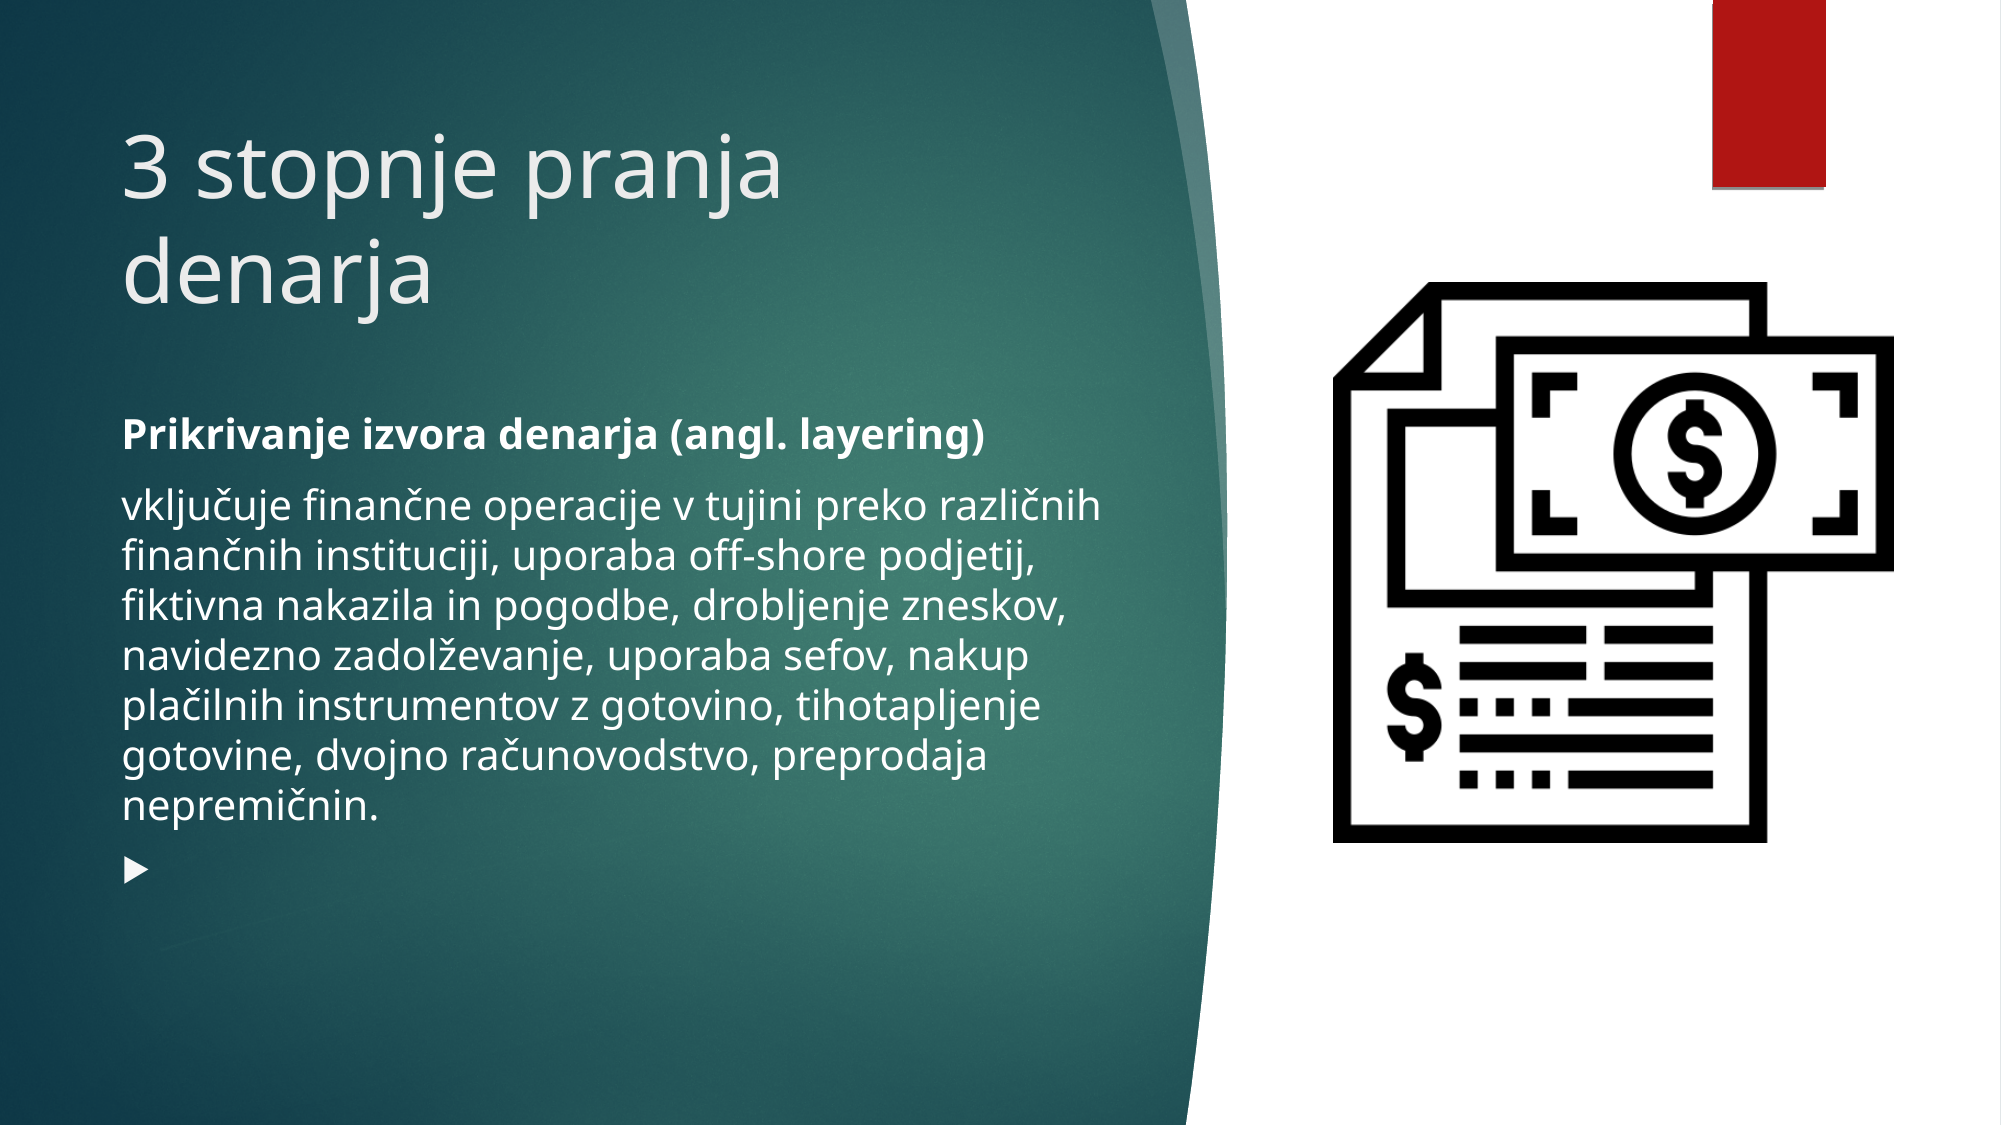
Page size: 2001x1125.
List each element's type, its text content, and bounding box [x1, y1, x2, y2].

text_box [0, 0, 2000, 1125]
list Prikrivanje izvora denarja (angl. layering) vključuje finančne operacije v tujini preko različnih finančnih instituciji, uporaba off-shore podjetij, fiktivna nakazila in pogodbe, drobljenje zneskov, navidezno zadolževanje, uporaba sefov, nakup plačilnih instrumentov z gotovino, tihotapljenje gotovine, dvojno računovodstvo, preprodaja nepremičnin. [106, 399, 1122, 1021]
picture [1333, 282, 1894, 843]
title 3 stopnje pranja denarja [106, 103, 1122, 370]
